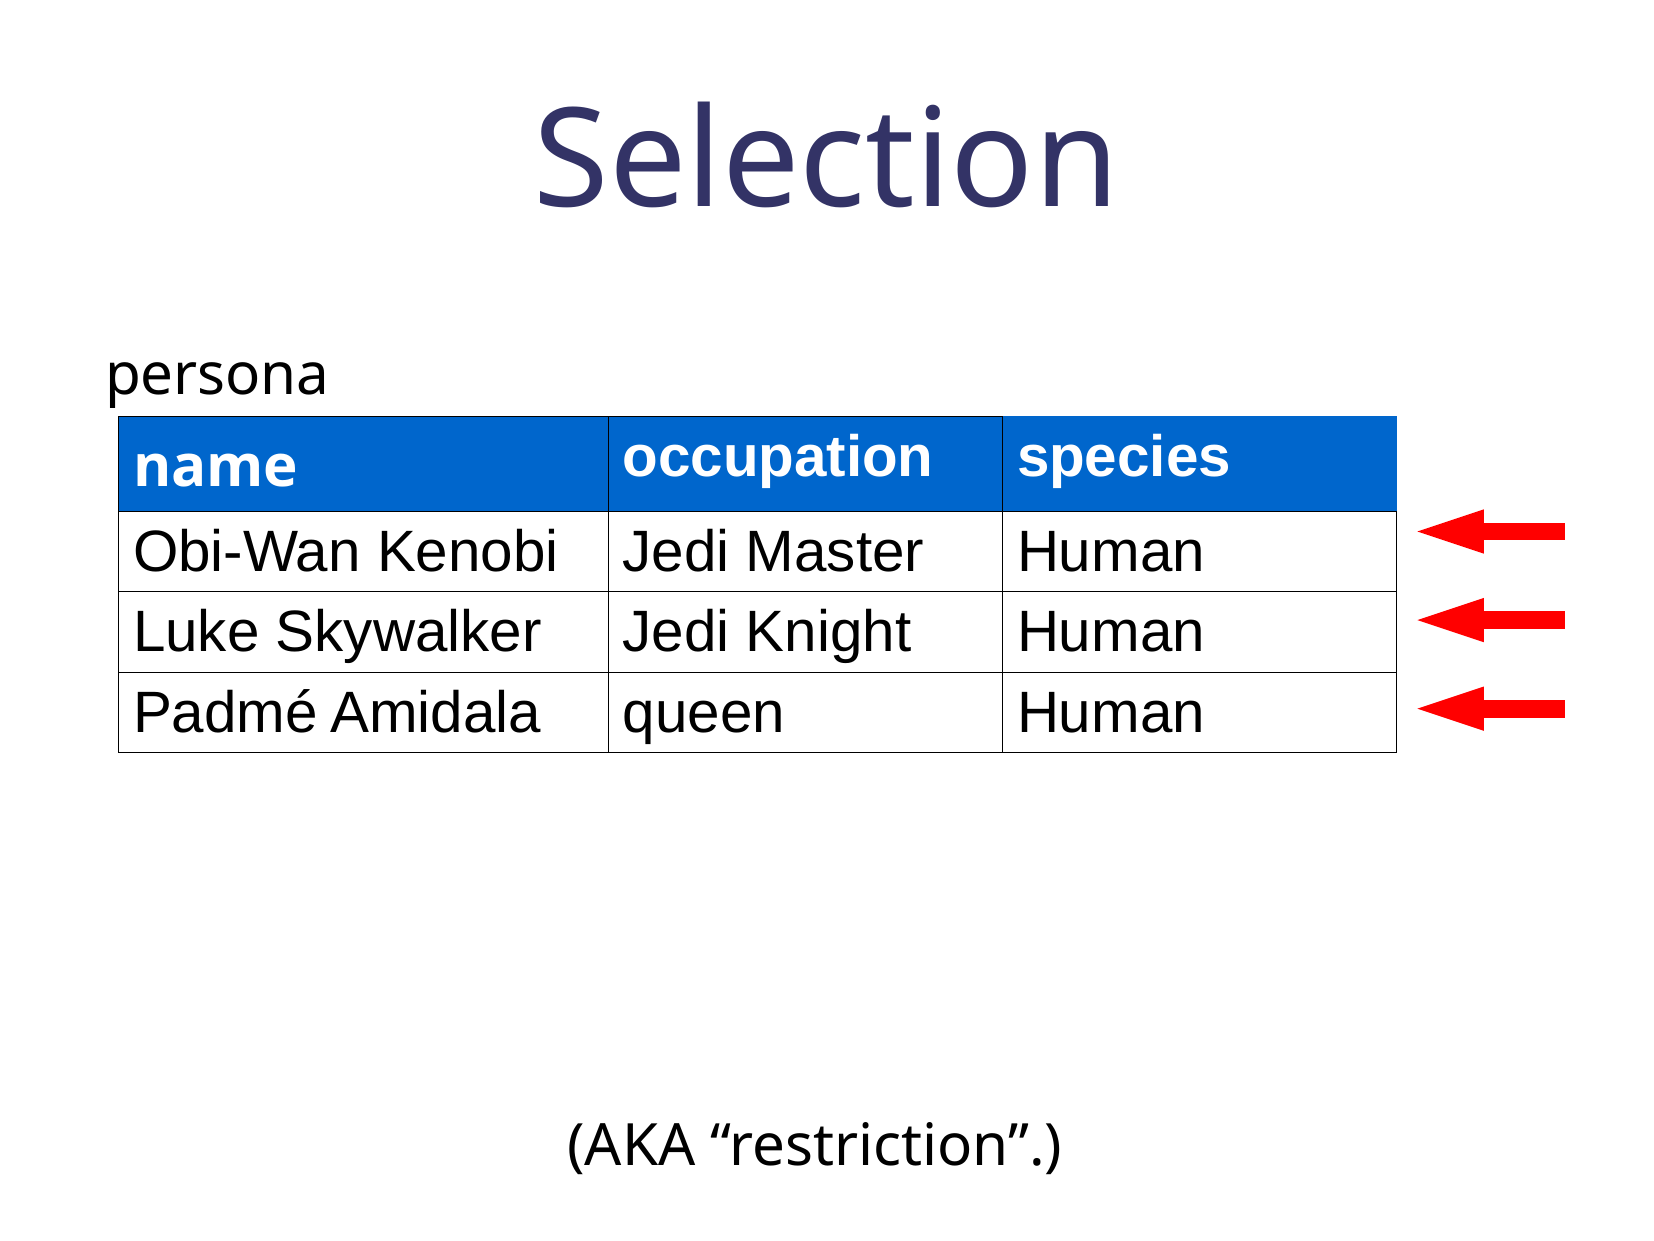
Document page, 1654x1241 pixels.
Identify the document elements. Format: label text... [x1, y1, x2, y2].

table_cell Luke Skywalker [119, 592, 608, 672]
table_cell Jedi Master [609, 512, 1002, 591]
text_box (AKA “restriction”.) [64, 1095, 1565, 1182]
table_cell Padmé Amidala [119, 673, 608, 752]
table_header species [1003, 416, 1397, 511]
table_header name [119, 417, 608, 511]
text_box persona [75, 324, 685, 411]
table_cell Human [1003, 512, 1396, 591]
table_cell queen [609, 673, 1002, 752]
table_header occupation [609, 417, 1002, 511]
table_cell Jedi Knight [609, 592, 1002, 672]
table_cell Human [1003, 592, 1396, 672]
title Selection [82, 49, 1571, 257]
table_cell Obi-Wan Kenobi [119, 512, 608, 591]
table_cell Human [1003, 673, 1396, 752]
